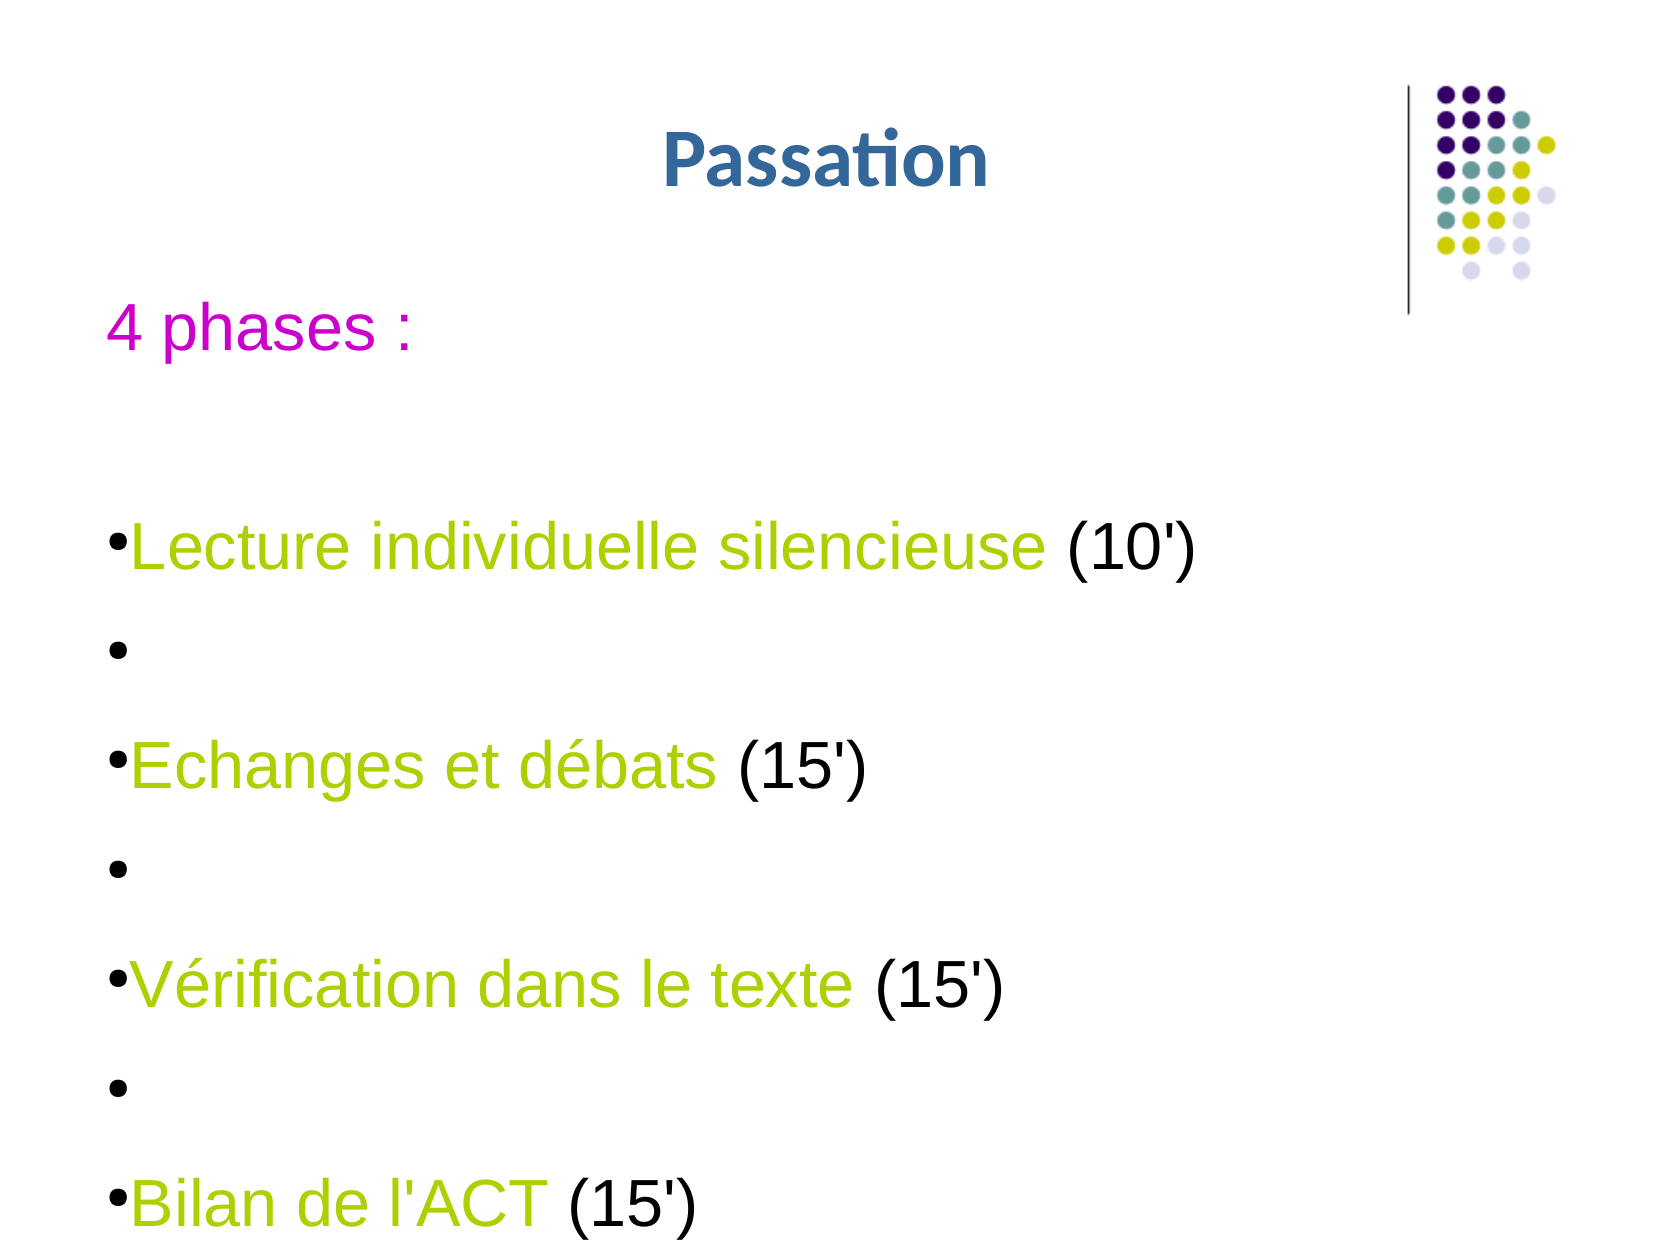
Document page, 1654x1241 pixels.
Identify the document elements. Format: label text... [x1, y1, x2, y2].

picture [1311, 55, 1588, 284]
title Passation [82, 49, 1571, 257]
subtitle 4 phases : Lecture individuelle silencieuse (10') Echanges et débats (15') Vérification dans le texte (15') Bilan de l'ACT (15') [106, 284, 1595, 1004]
